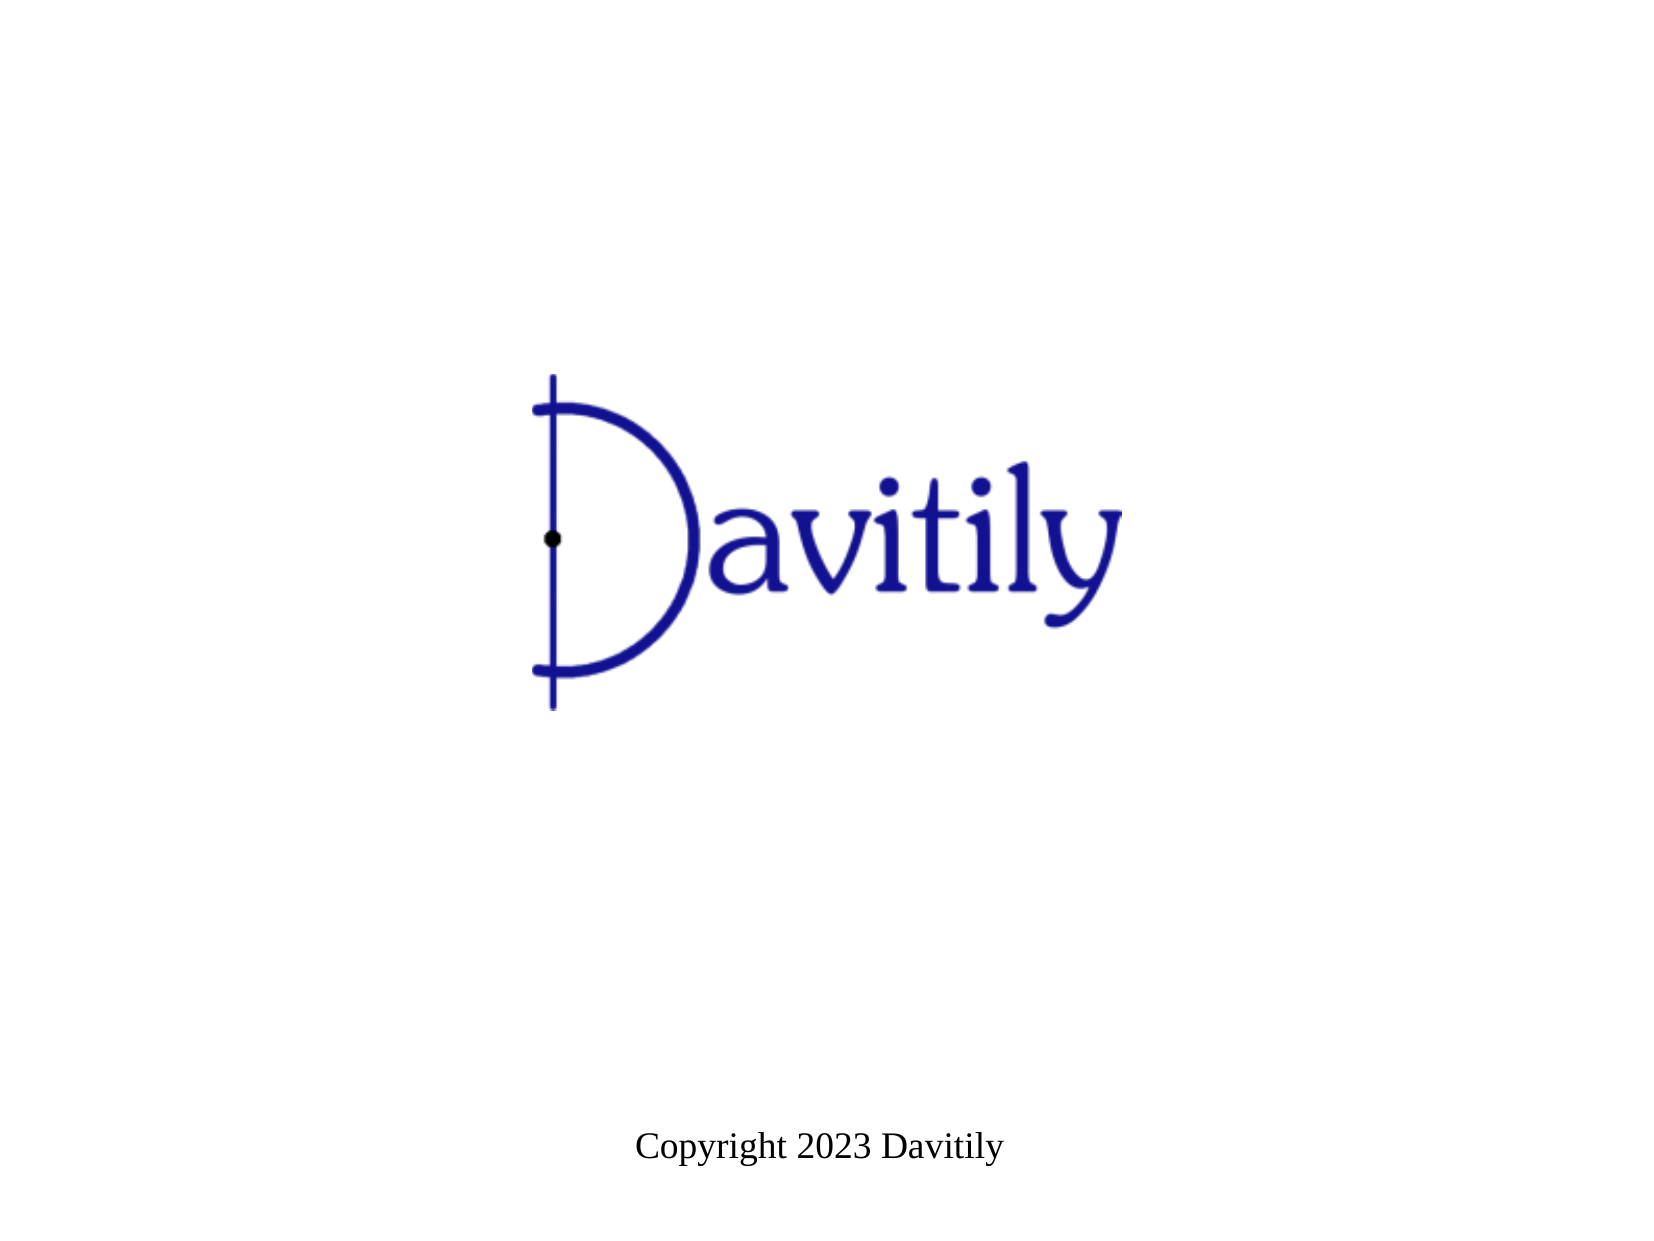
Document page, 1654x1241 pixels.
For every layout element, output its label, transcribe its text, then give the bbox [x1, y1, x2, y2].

picture [532, 374, 1122, 711]
text_box Copyright 2023 Davitily [620, 1117, 1021, 1175]
